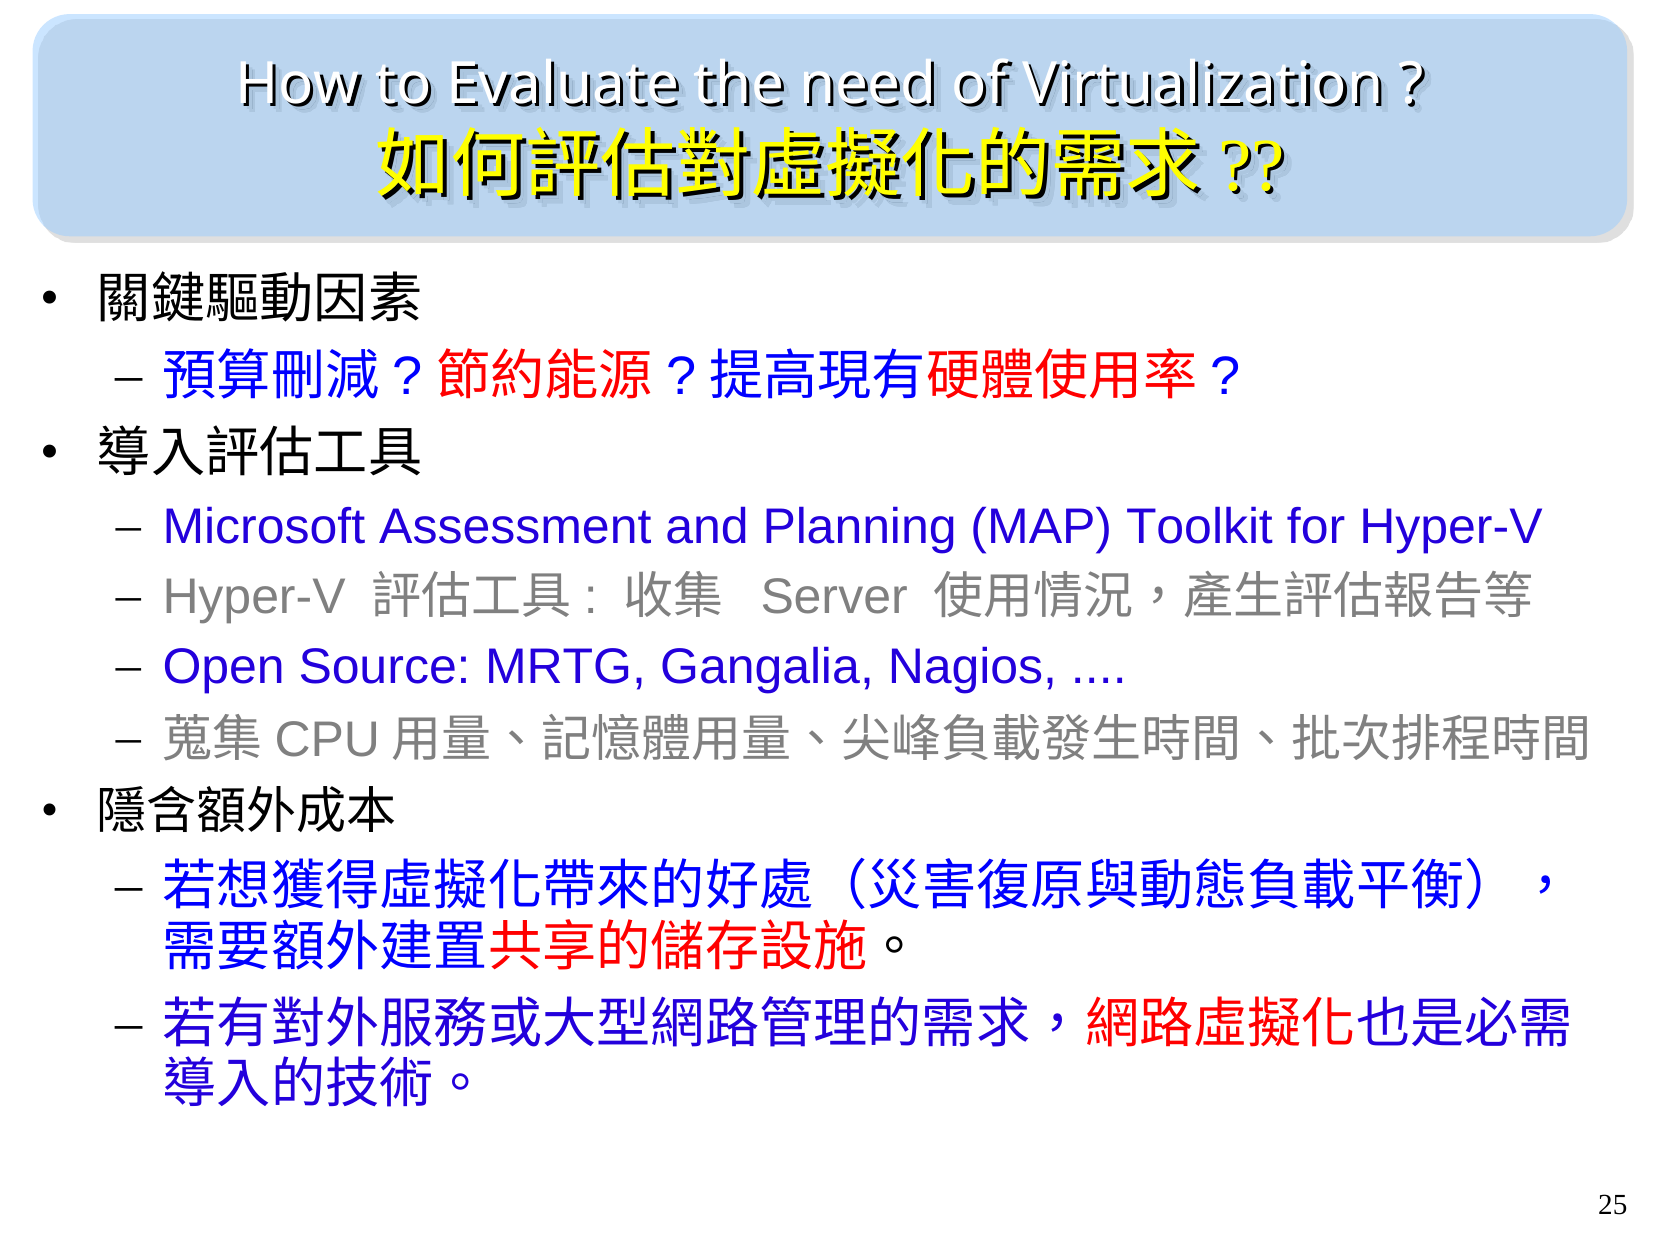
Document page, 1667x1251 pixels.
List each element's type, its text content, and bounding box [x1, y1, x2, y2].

text_box How to Evaluate the need of Virtualization ? 如何評估對虛擬化的需求?? [32, 14, 1628, 237]
text_box 關鍵驅動因素 預算刪減?節約能源?提高現有硬體使用率? 導入評估工具 Microsoft Assessment and Planning (MAP) Toolkit for Hyper-V Hyper-V 評估工具: 收集 Server 使用情況，產生評估報告等 Open Source: MRTG, Gangalia, Nagios, .... 蒐集CPU用量、記憶體用量、尖峰負載發生時間、批次排程時間 隱含額外成本 若想獲得虛擬化帶來的好處（災害復原與動態負載平衡），需要額外建置共享的儲存設施。 若有對外服務或大型網路管理的需求，網路虛擬化也是必需導入的技術。 [40, 265, 1625, 1230]
